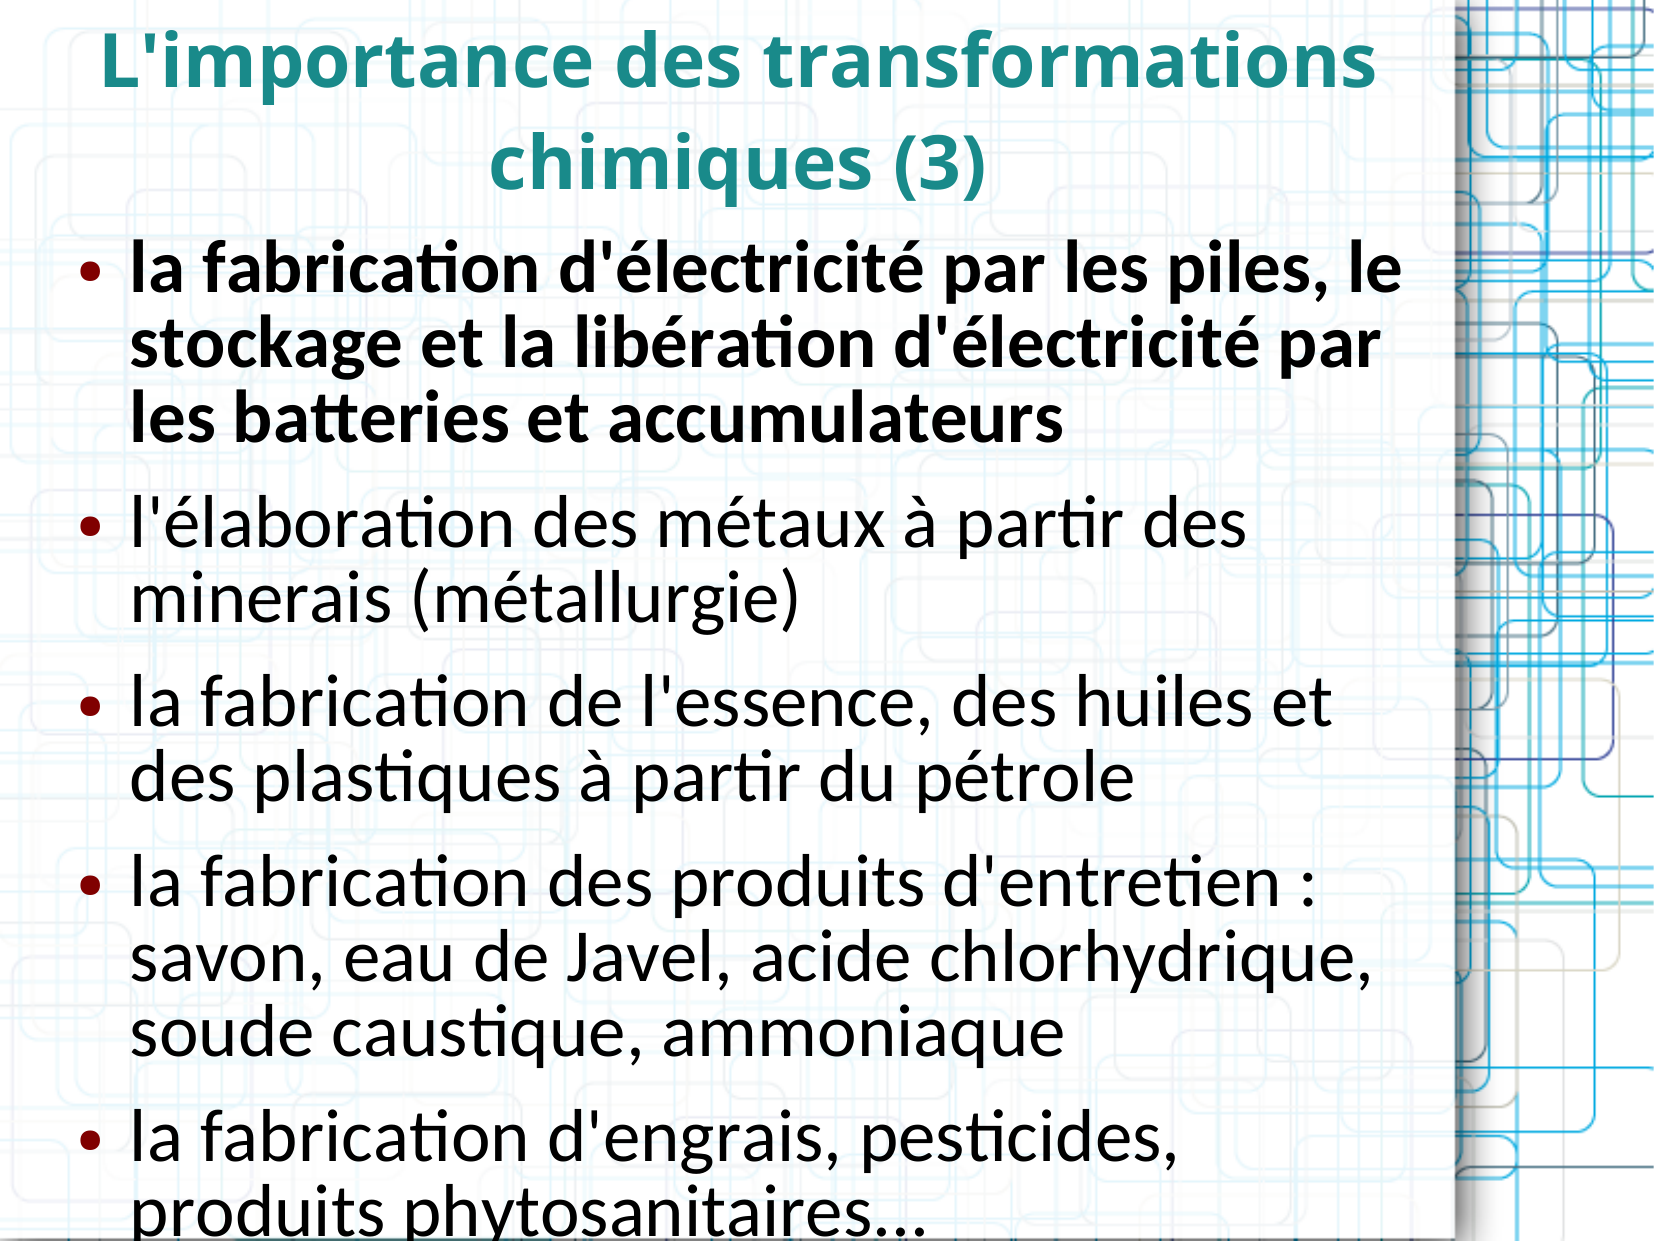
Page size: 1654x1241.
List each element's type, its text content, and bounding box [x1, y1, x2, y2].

title L'importance des transformations chimiques (3) [59, 0, 1418, 231]
picture [0, 0, 1654, 1241]
list la fabrication d'électricité par les piles, le stockage et la libération d'électricité par les batteries et accumulateurs l'élaboration des métaux à partir des minerais (métallurgie) la fabrication de l'essence, des huiles et des plastiques à partir du pétrole la fabrication des produits d'entretien : savon, eau de Javel, acide chlorhydrique, soude caustique, ammoniaque la fabrication d'engrais, pesticides, produits phytosanitaires... la fabrication des médicaments la vinification, la transformation alcool → acide éthanoïque (vinaigre) le « virage au vert » de l'alcootest la pollution à l'ozone à partir des polluants atmosphériques la destruction de l'ozone par les composés chlorofluorocarbonés (CFC, fréons) [59, 236, 1418, 1241]
